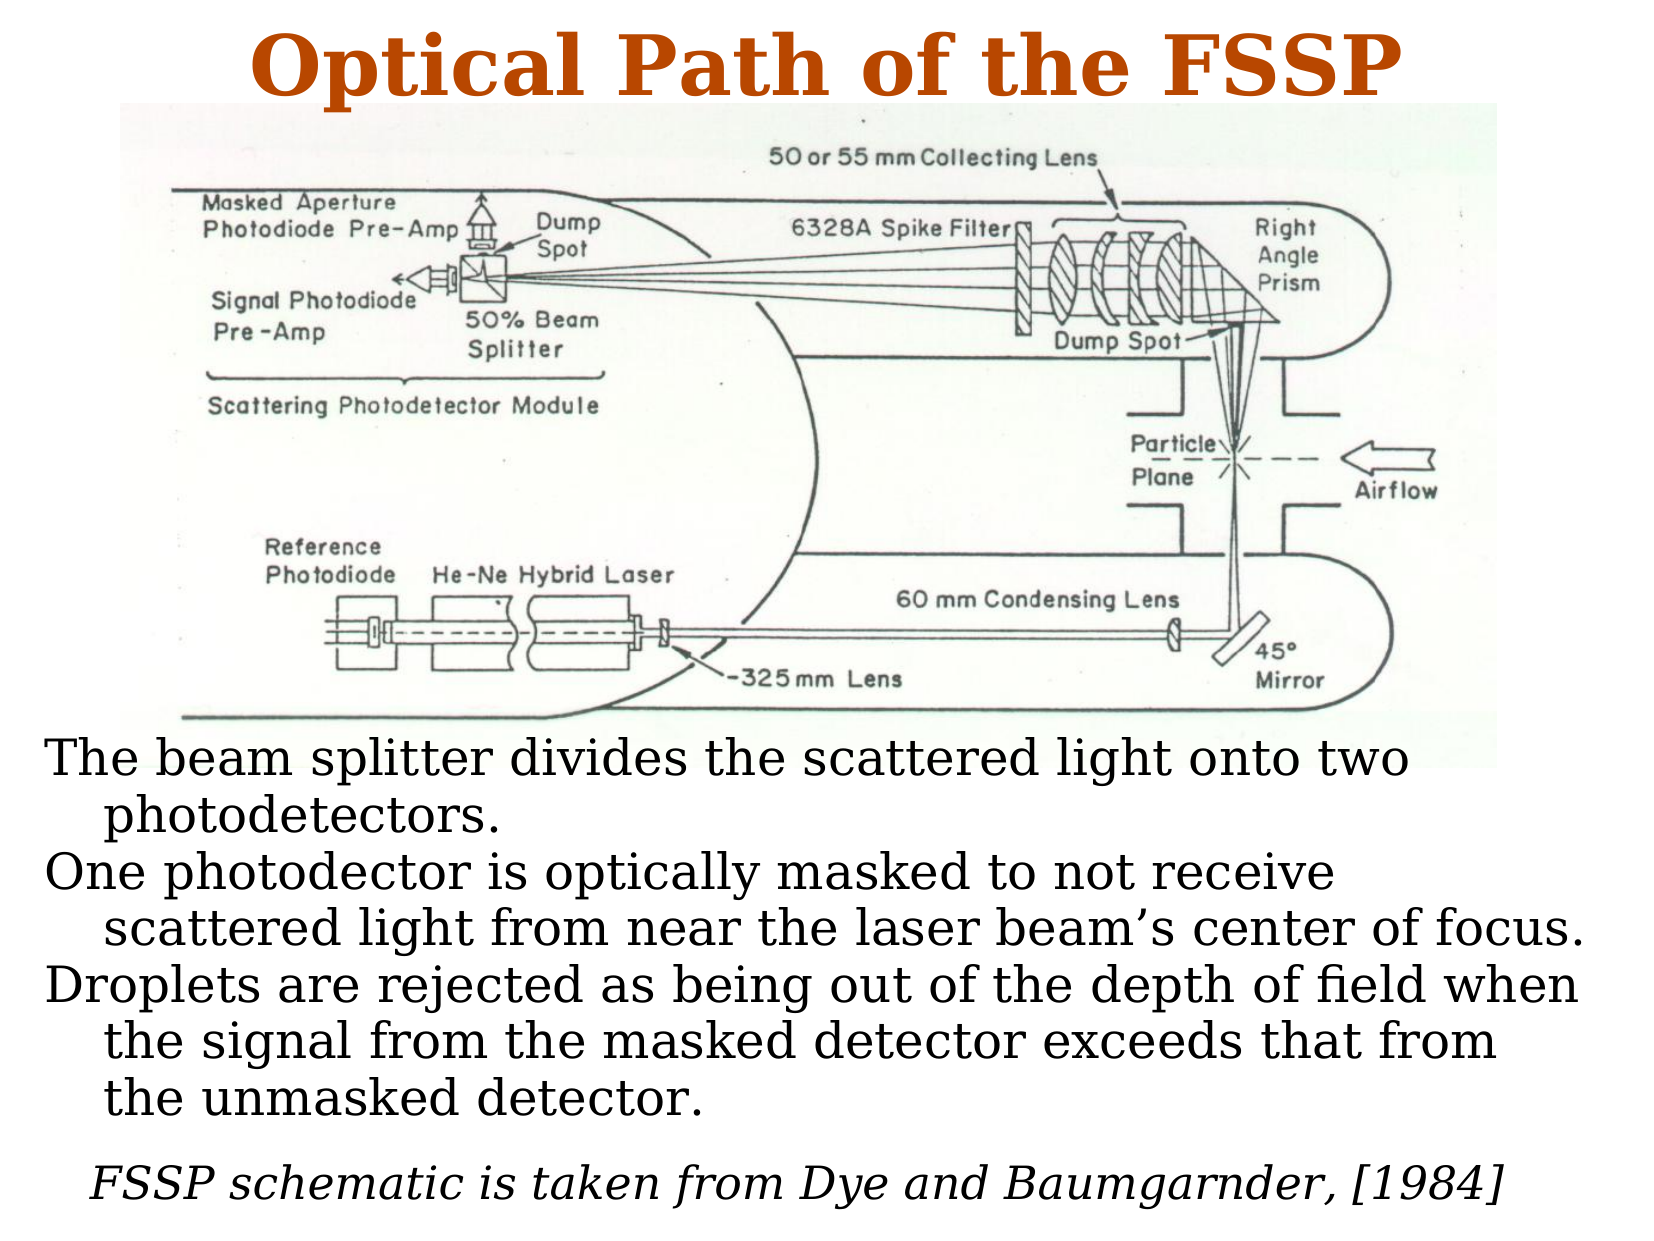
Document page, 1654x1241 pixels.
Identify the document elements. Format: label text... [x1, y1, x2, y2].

text_box FSSP schematic is taken from Dye and Baumgarnder, [1984] [74, 1149, 1539, 1221]
text_box Optical Path of the FSSP [0, 12, 1654, 121]
picture [120, 121, 1497, 722]
text_box The beam splitter divides the scattered light onto two photodetectors. One photodector is optically masked to not receive scattered light from near the laser beam’s center of focus. Droplets are rejected as being out of the depth of field when the signal from the masked detector exceeds that from the unmasked detector. [0, 722, 1605, 1146]
